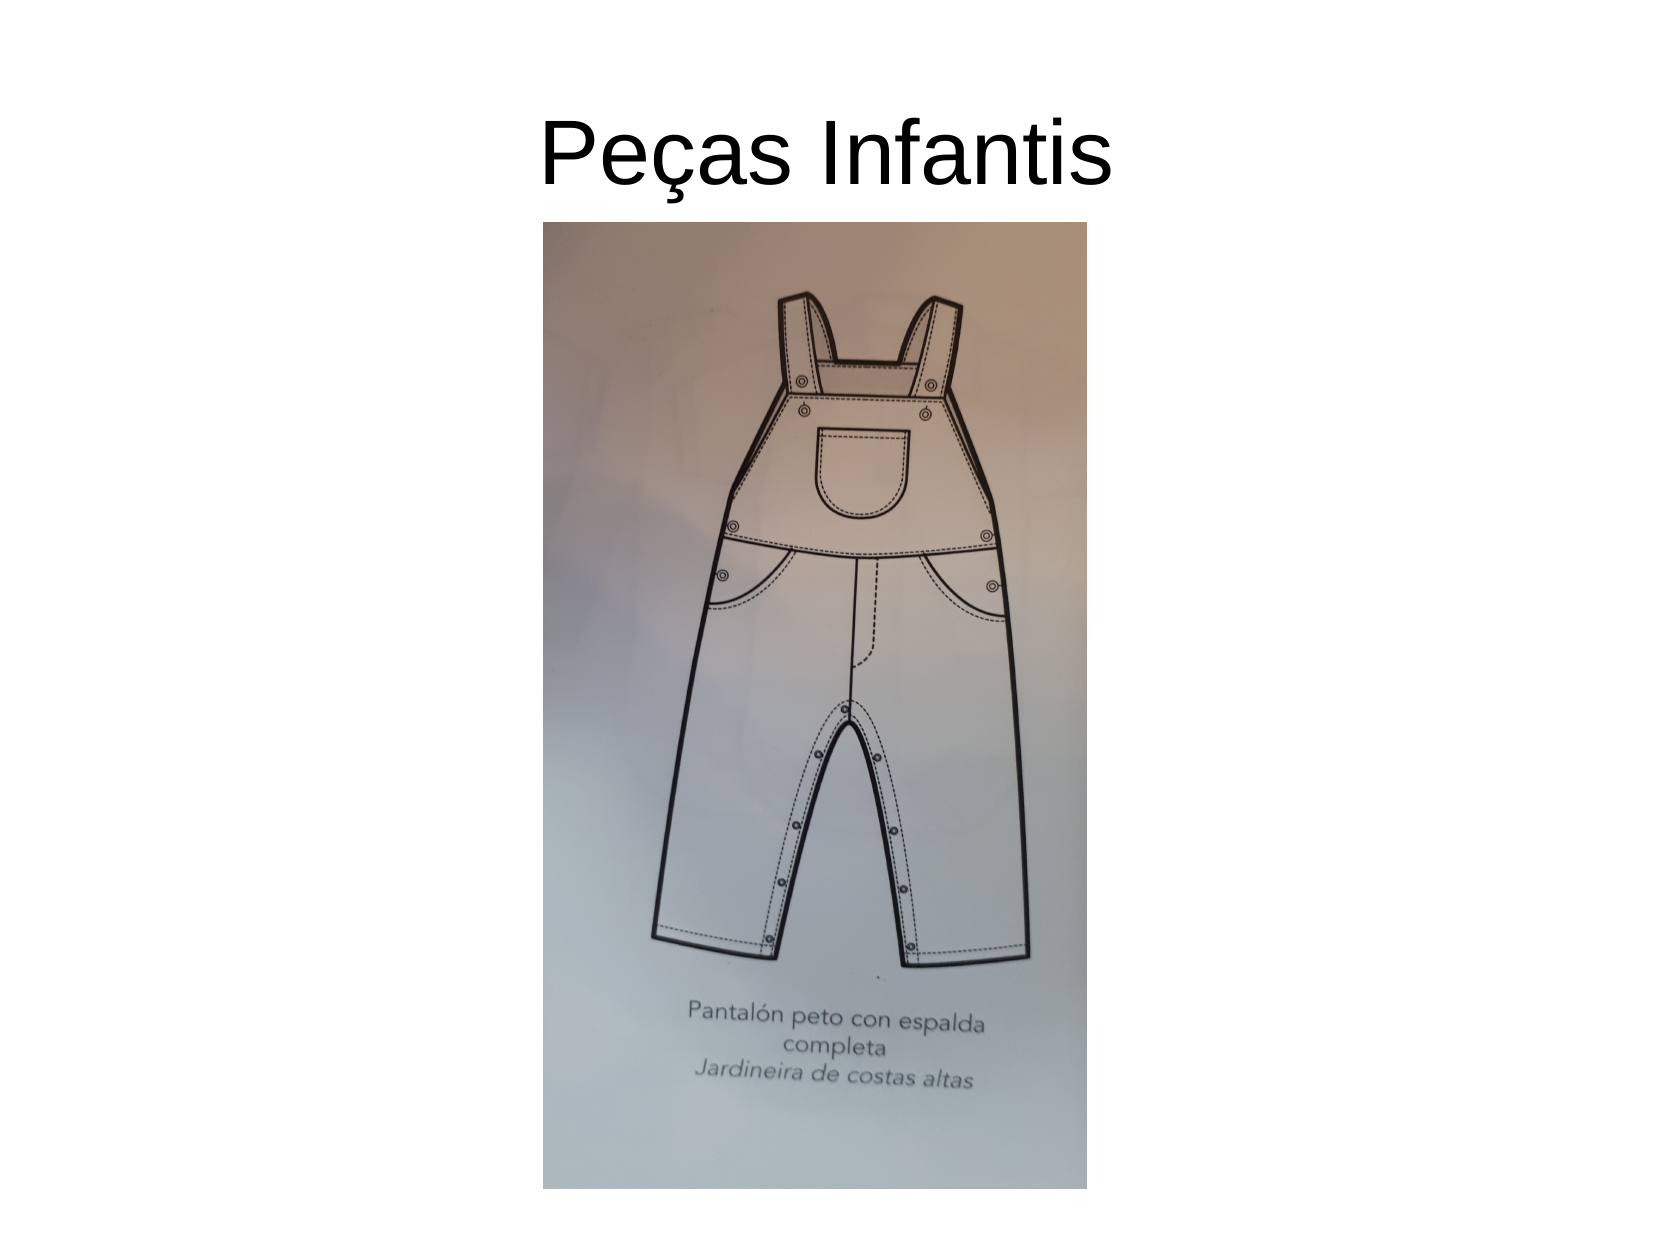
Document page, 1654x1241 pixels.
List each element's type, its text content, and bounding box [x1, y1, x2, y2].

picture [543, 222, 1087, 1189]
title Peças Infantis [82, 49, 1571, 257]
